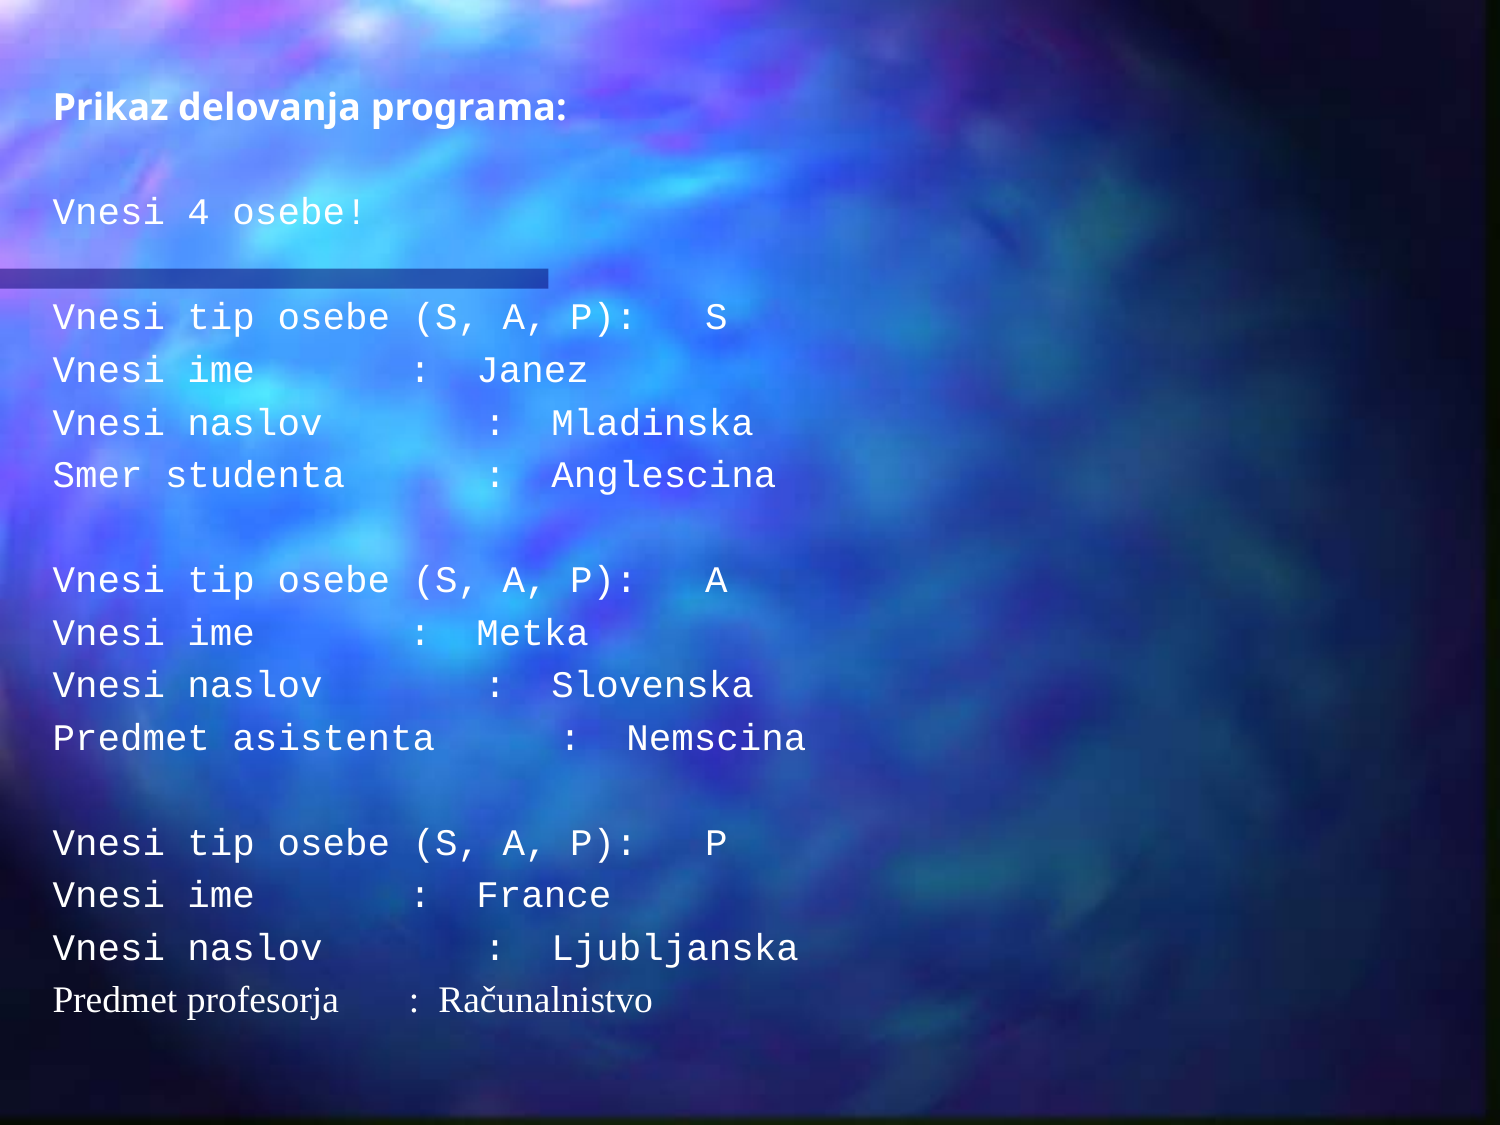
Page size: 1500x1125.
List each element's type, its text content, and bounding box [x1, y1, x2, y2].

picture [326, 1003, 333, 1010]
picture [537, 1003, 544, 1010]
picture [192, 1000, 200, 1011]
picture [107, 1000, 115, 1010]
picture [622, 1000, 628, 1007]
list Prikaz delovanja programa: Vnesi 4 osebe! Vnesi tip osebe (S, A, P): S Vnesi ime : Janez Vnesi naslov : Mladinska Smer studenta : Anglescina Vnesi tip osebe (S, A, P): A Vnesi ime : Metka Vnesi naslov : Slovenska Predmet asistenta : Nemscina Vnesi tip osebe (S, A, P): P Vnesi ime : France Vnesi naslov : Ljubljanska Predmet profesorja : Računalnistvo [37, 75, 1388, 1000]
picture [639, 1000, 648, 1011]
picture [467, 1003, 474, 1010]
picture [223, 1000, 232, 1011]
picture [0, 0, 1500, 1125]
picture [502, 1000, 509, 1010]
picture [285, 1000, 294, 1011]
